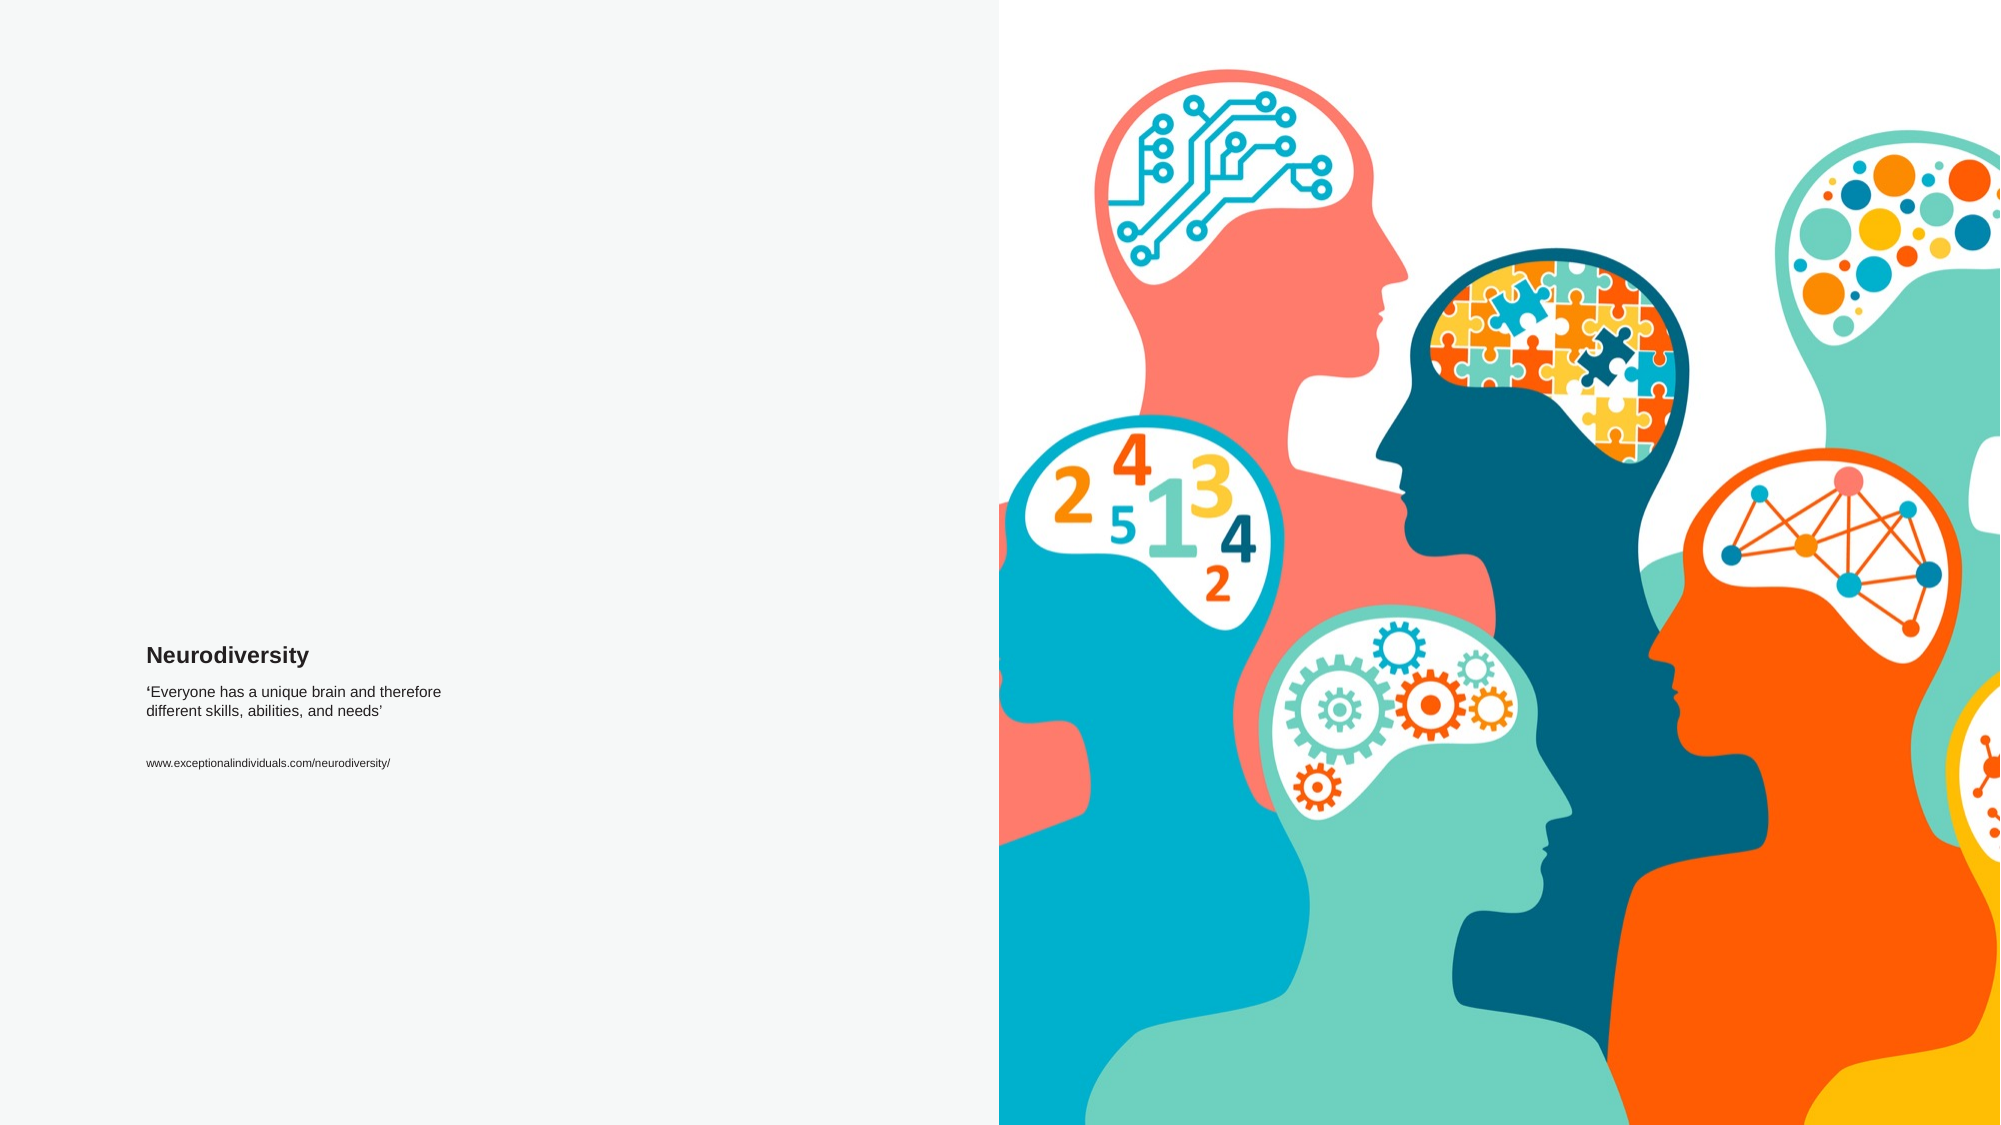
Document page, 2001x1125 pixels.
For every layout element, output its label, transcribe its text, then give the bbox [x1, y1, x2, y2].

list Neurodiversity ‘Everyone has a unique brain and therefore different skills, abilities, and needs’ www.exceptionalindividuals.com/neurodiversity/ [65, 212, 943, 796]
picture [999, 0, 2000, 1125]
